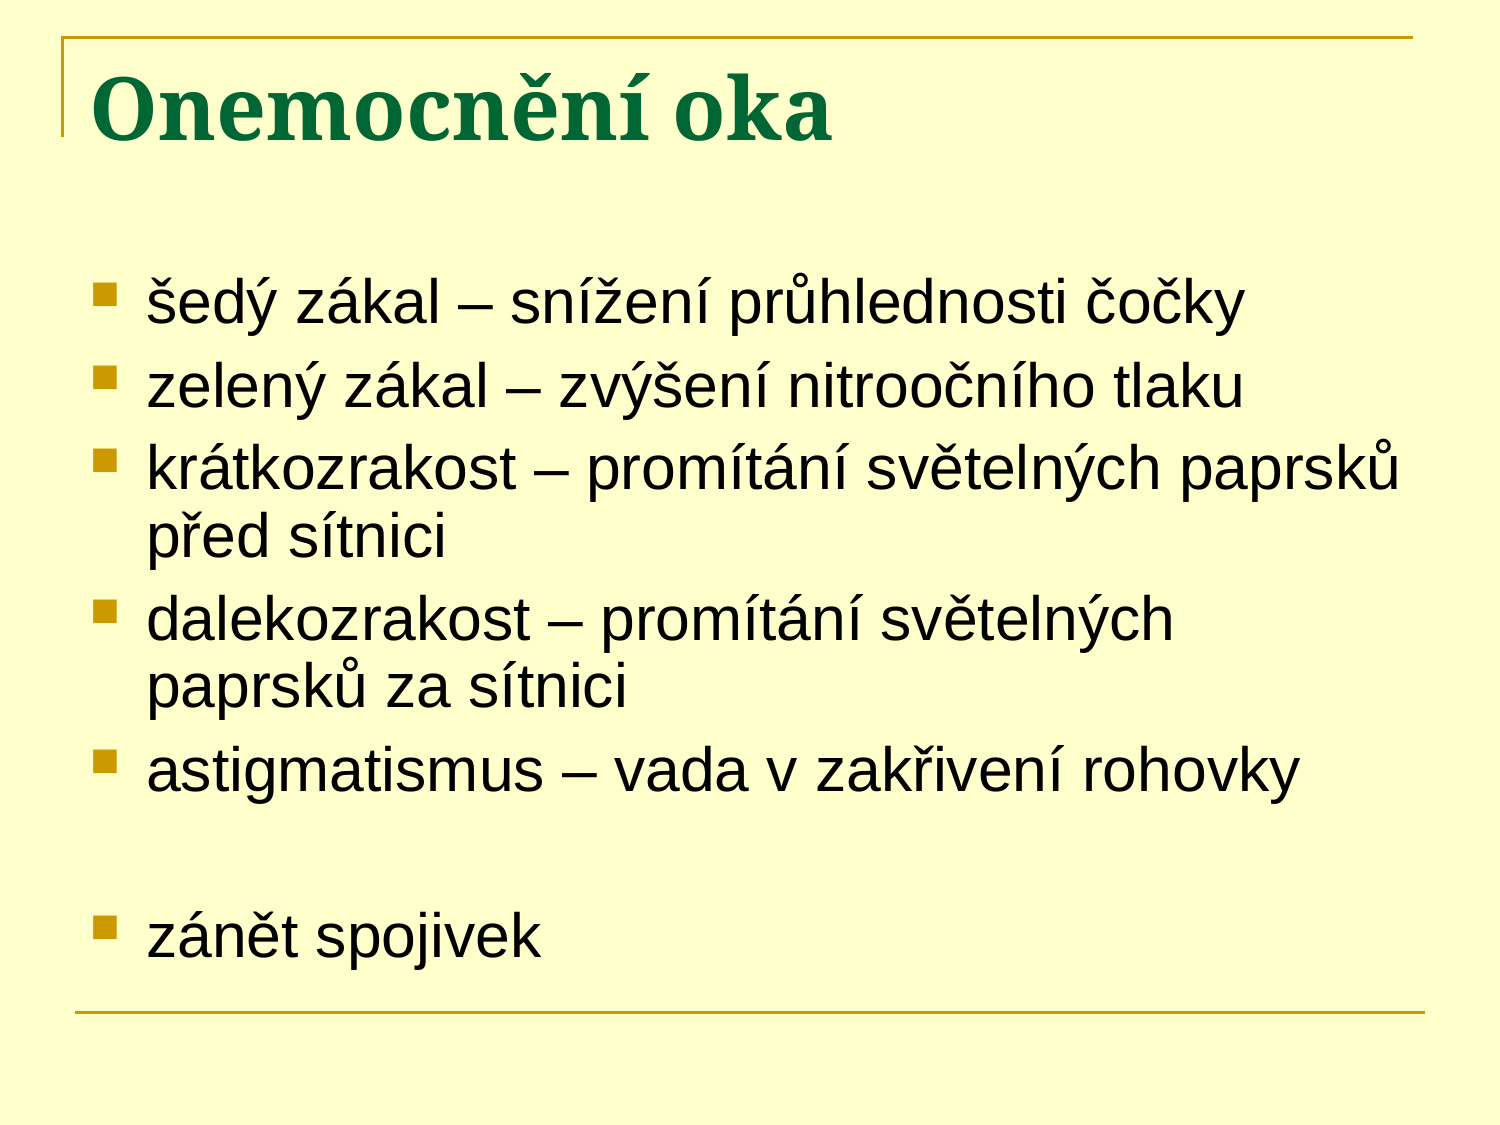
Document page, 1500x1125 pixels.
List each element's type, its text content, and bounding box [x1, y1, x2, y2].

title Onemocnění oka [75, 45, 1426, 233]
list šedý zákal – snížení průhlednosti čočky zelený zákal – zvýšení nitroočního tlaku krátkozrakost – promítání světelných paprsků před sítnici dalekozrakost – promítání světelných paprsků za sítnici astigmatismus – vada v zakřivení rohovky zánět spojivek [75, 262, 1426, 1006]
